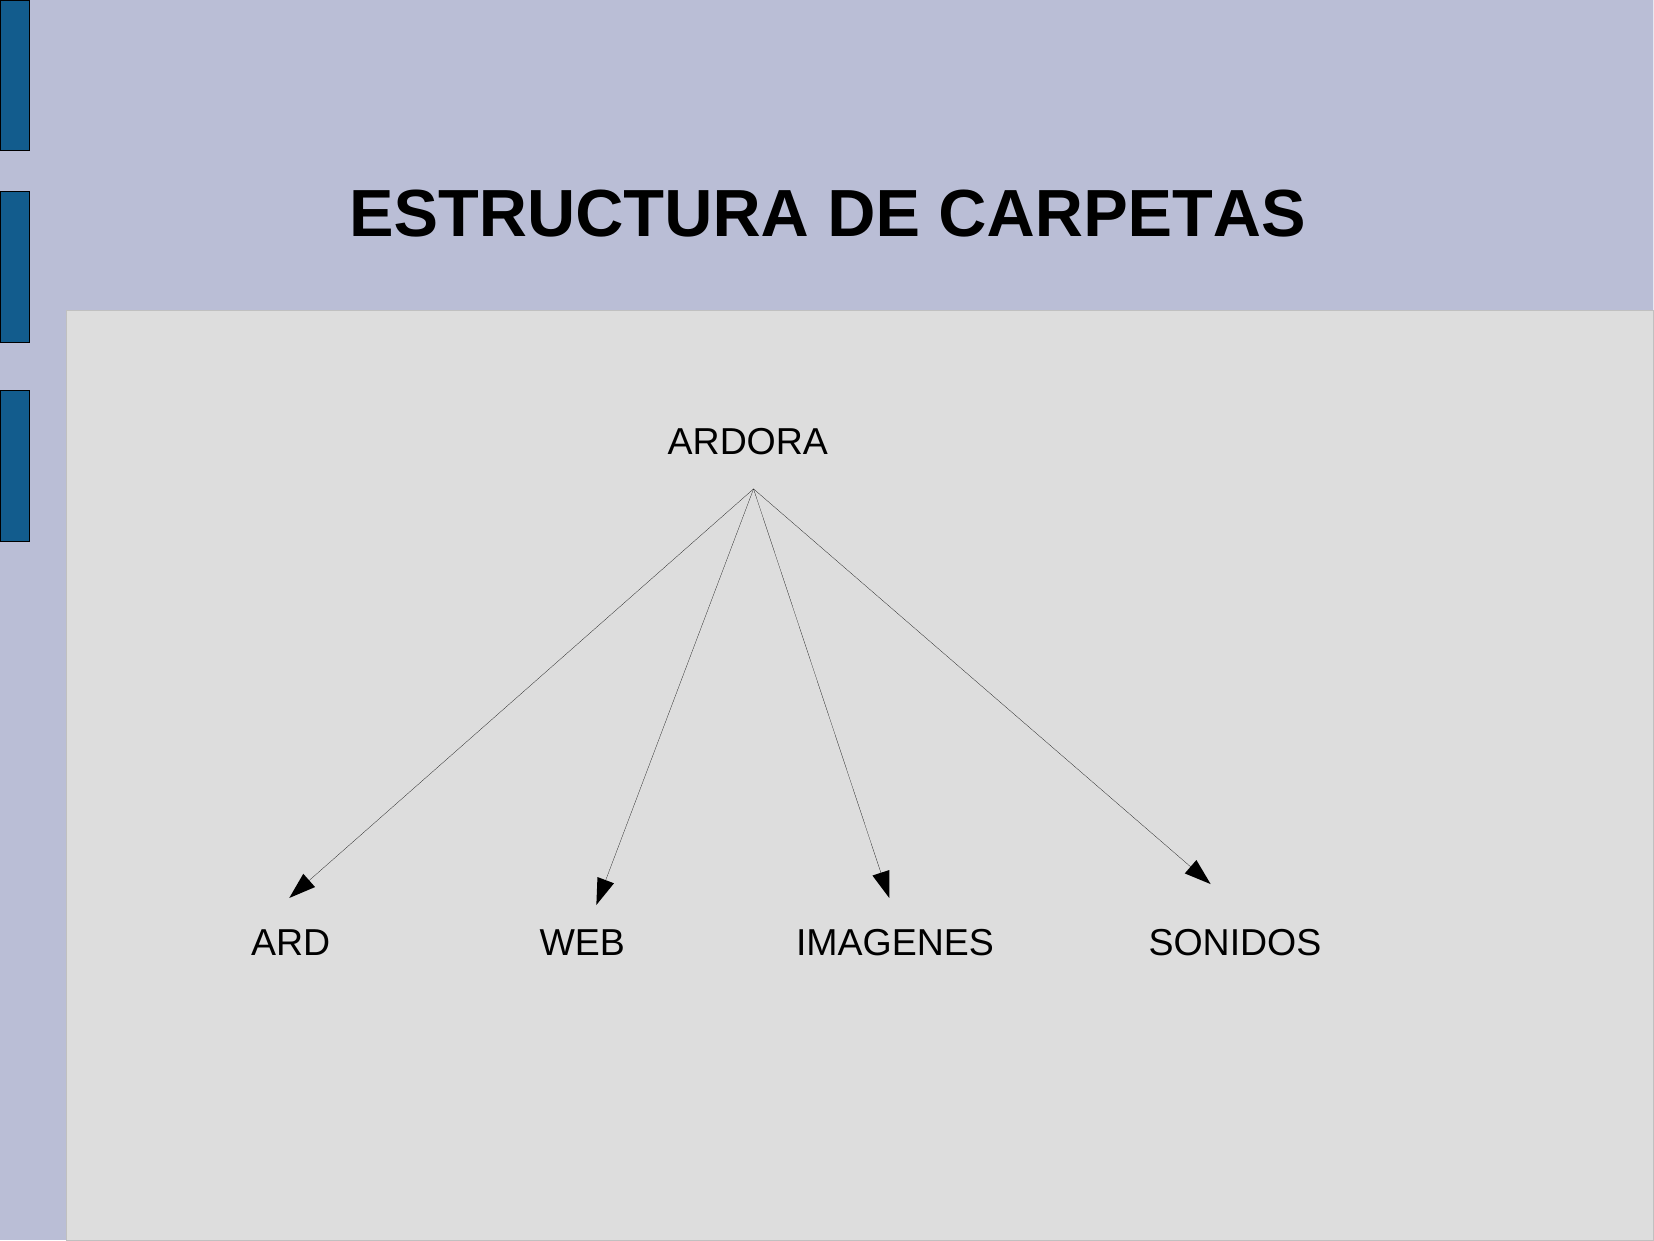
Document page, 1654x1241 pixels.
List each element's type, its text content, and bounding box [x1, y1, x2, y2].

text_box ARDORA [652, 413, 910, 474]
title ESTRUCTURA DE CARPETAS [121, 91, 1534, 299]
text_box IMAGENES [781, 914, 1038, 975]
text_box ARD [236, 914, 429, 975]
text_box SONIDOS [1133, 914, 1359, 975]
text_box WEB [524, 914, 653, 975]
